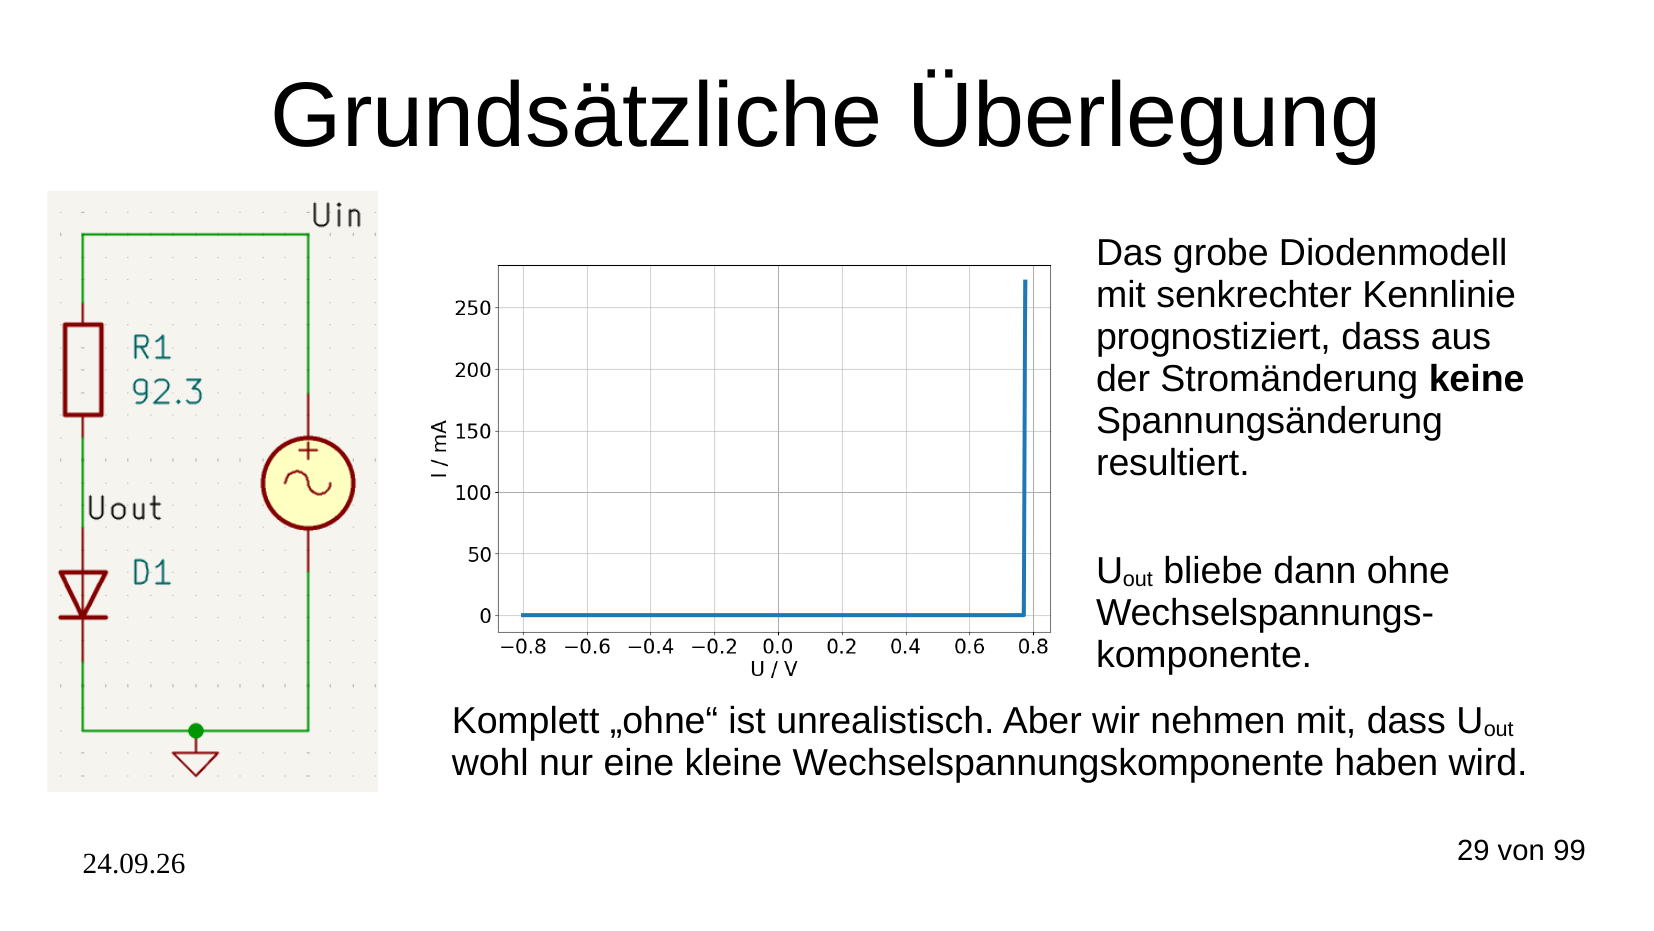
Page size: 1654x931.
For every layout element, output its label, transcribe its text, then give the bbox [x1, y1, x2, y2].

title Grundsätzliche Überlegung [82, 21, 1571, 208]
text_box Das grobe Diodenmodell mit senkrechter Kennlinie prognostiziert, dass aus der Stromänderung keine Spannungsänderung resultiert. Uout bliebe dann ohne Wechselspannungs- komponente. [1081, 224, 1560, 683]
picture [47, 191, 378, 792]
text_box Komplett „ohne“ ist unrealistisch. Aber wir nehmen mit, dass Uout wohl nur eine kleine Wechselspannungskomponente haben wird. [437, 692, 1553, 792]
picture [425, 259, 1056, 686]
